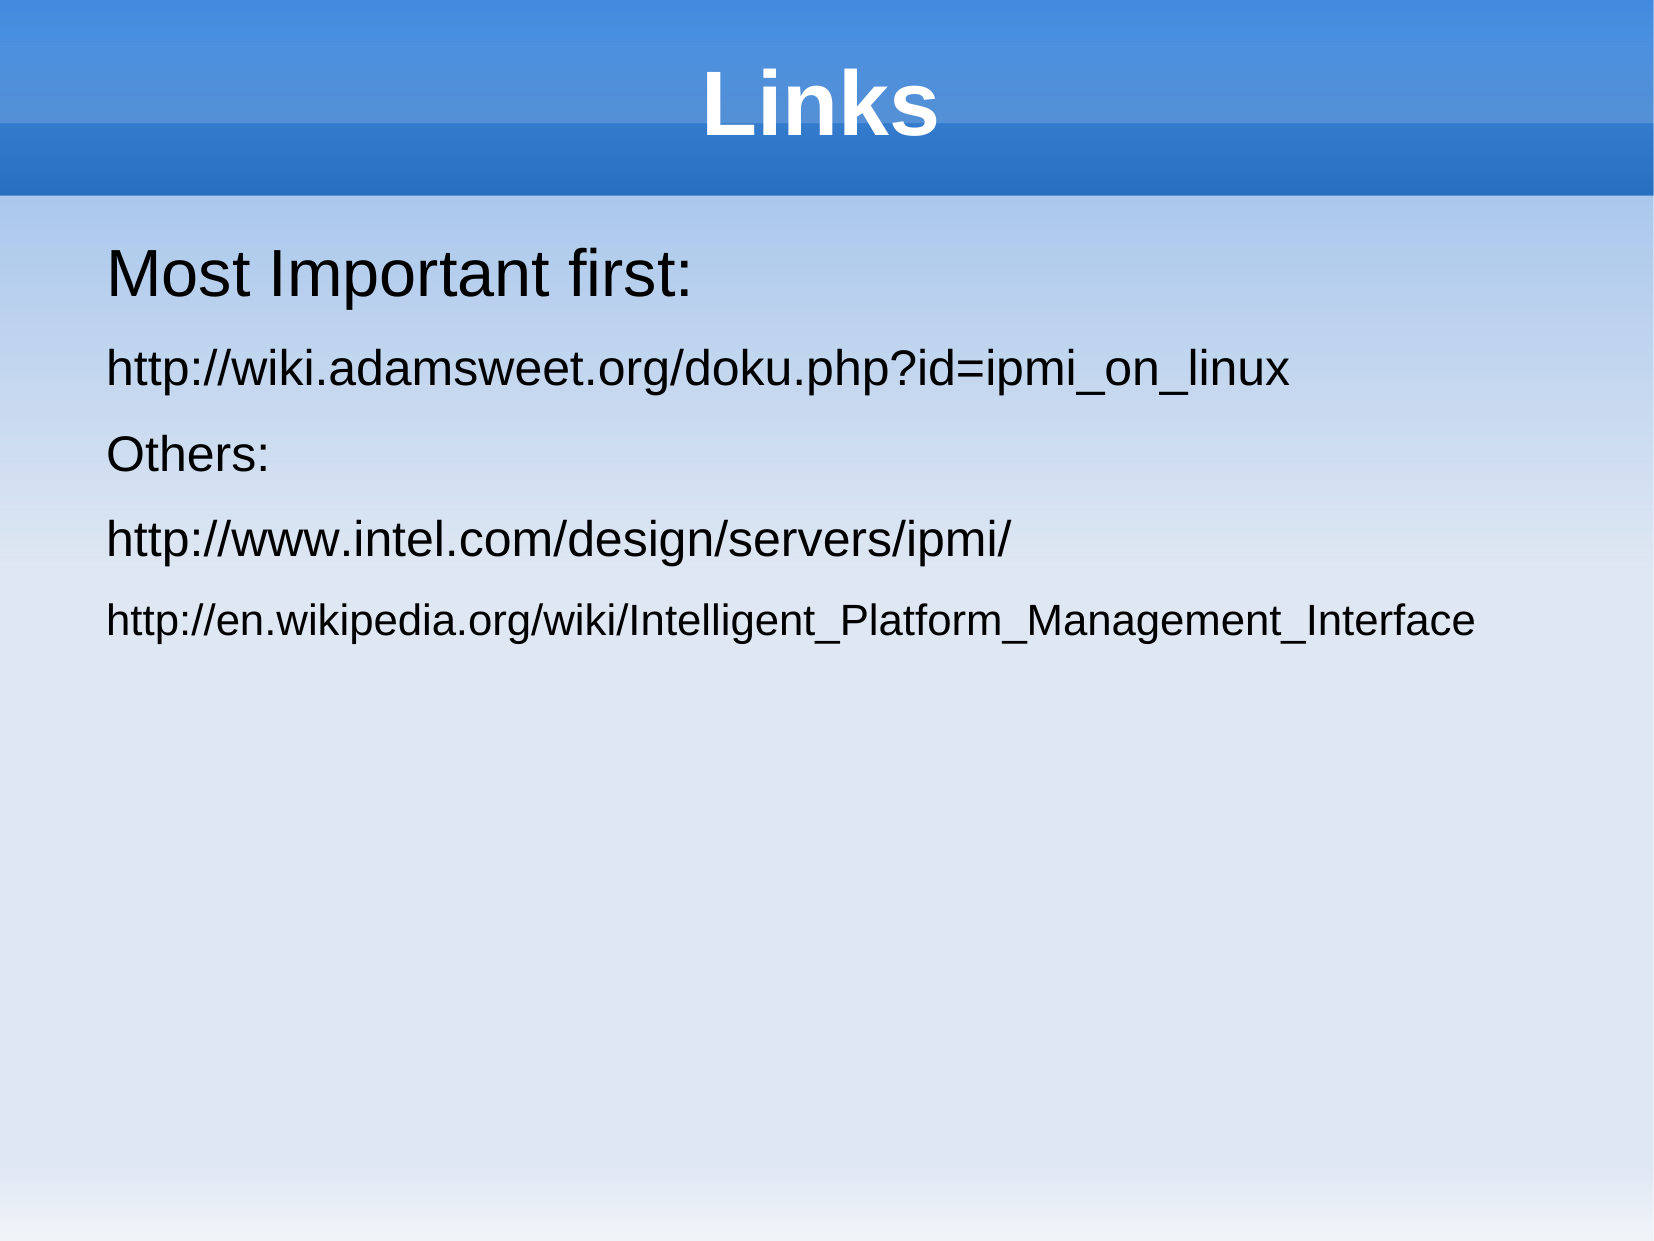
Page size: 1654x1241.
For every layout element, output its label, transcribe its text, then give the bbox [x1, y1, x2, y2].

list Most Important first: http://wiki.adamsweet.org/doku.php?id=ipmi_on_linux Others: http://www.intel.com/design/servers/ipmi/ http://en.wikipedia.org/wiki/Intelligent_Platform_Management_Interface [88, 236, 1577, 1040]
title Links [76, 0, 1565, 208]
picture [0, 0, 1654, 1241]
